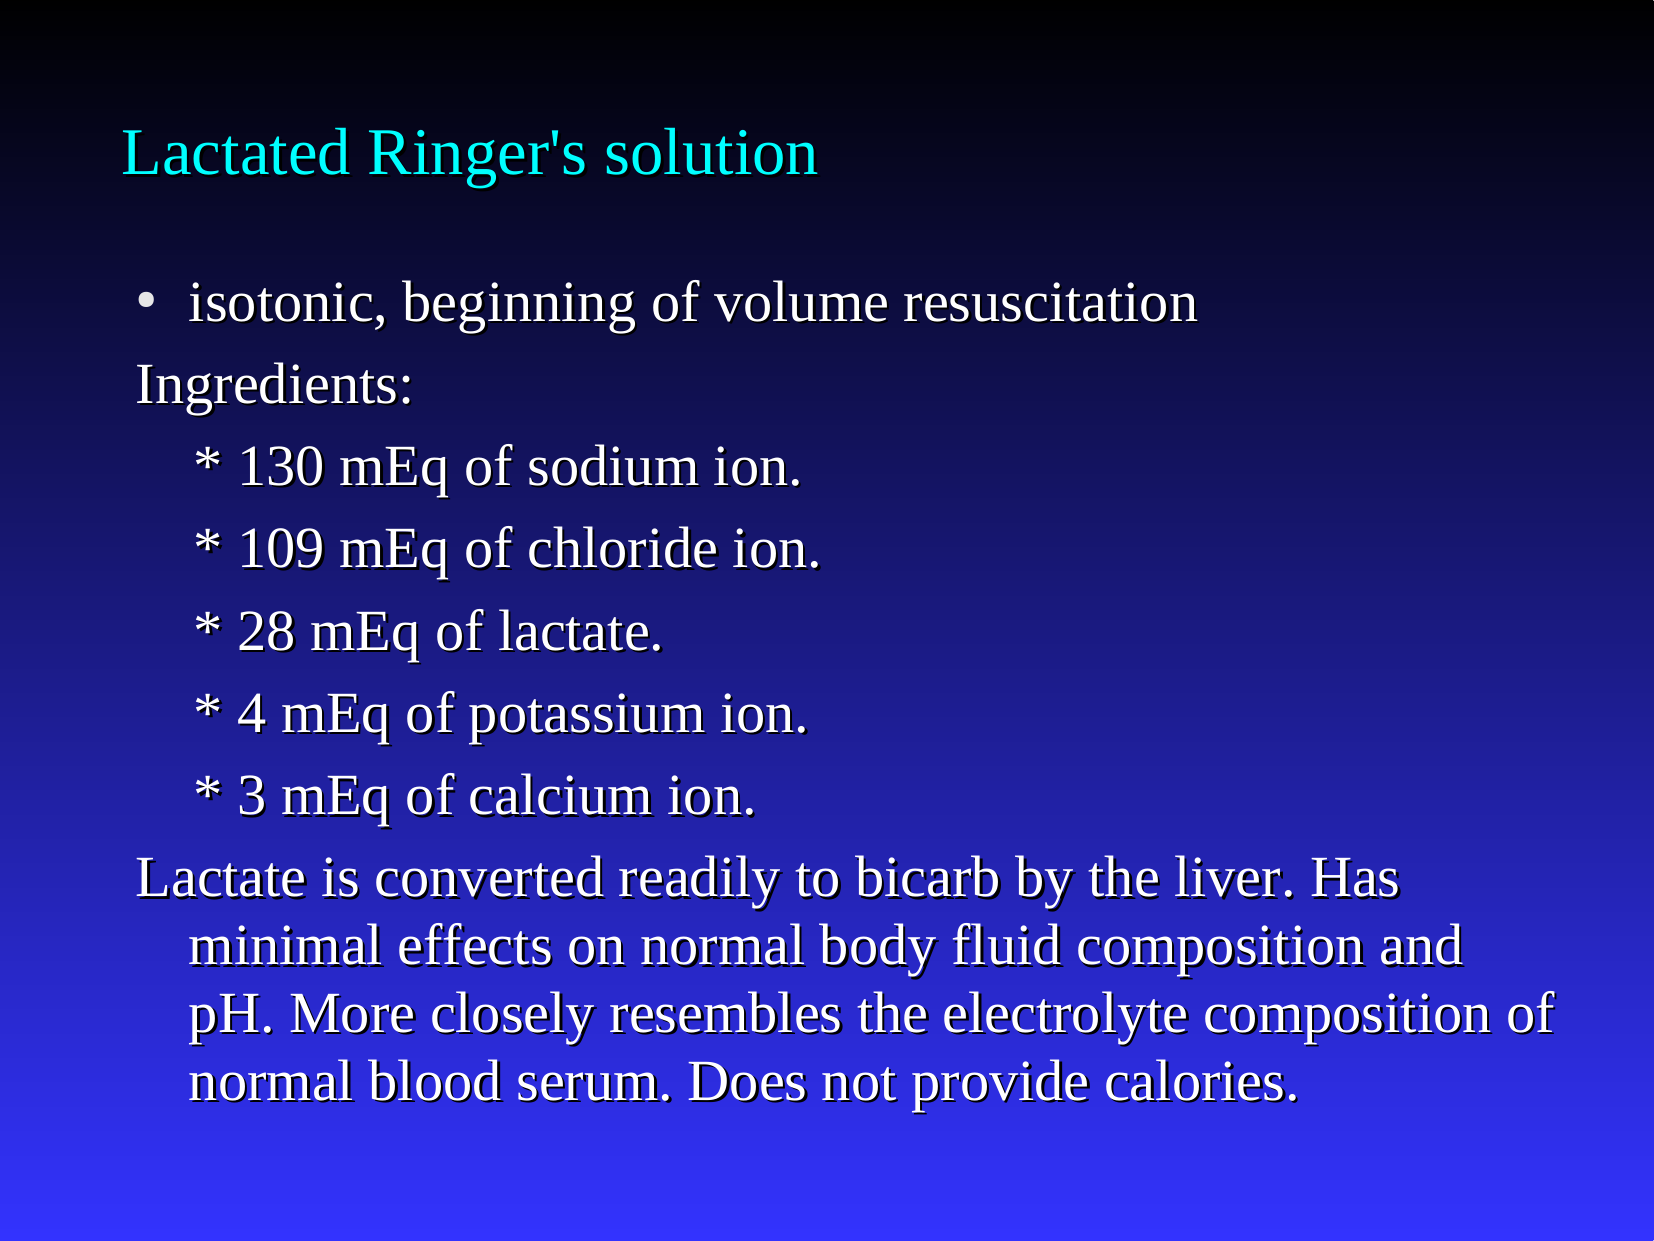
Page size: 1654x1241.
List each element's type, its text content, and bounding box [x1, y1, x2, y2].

list isotonic, beginning of volume resuscitation Ingredients: * 130 mEq of sodium ion. * 109 mEq of chloride ion. * 28 mEq of lactate. * 4 mEq of potassium ion. * 3 mEq of calcium ion. Lactate is converted readily to bicarb by the liver. Has minimal effects on normal body fluid composition and pH. More closely resembles the electrolyte composition of normal blood serum. Does not provide calories. [118, 265, 1558, 1121]
title Lactated Ringer's solution [121, 46, 1534, 254]
